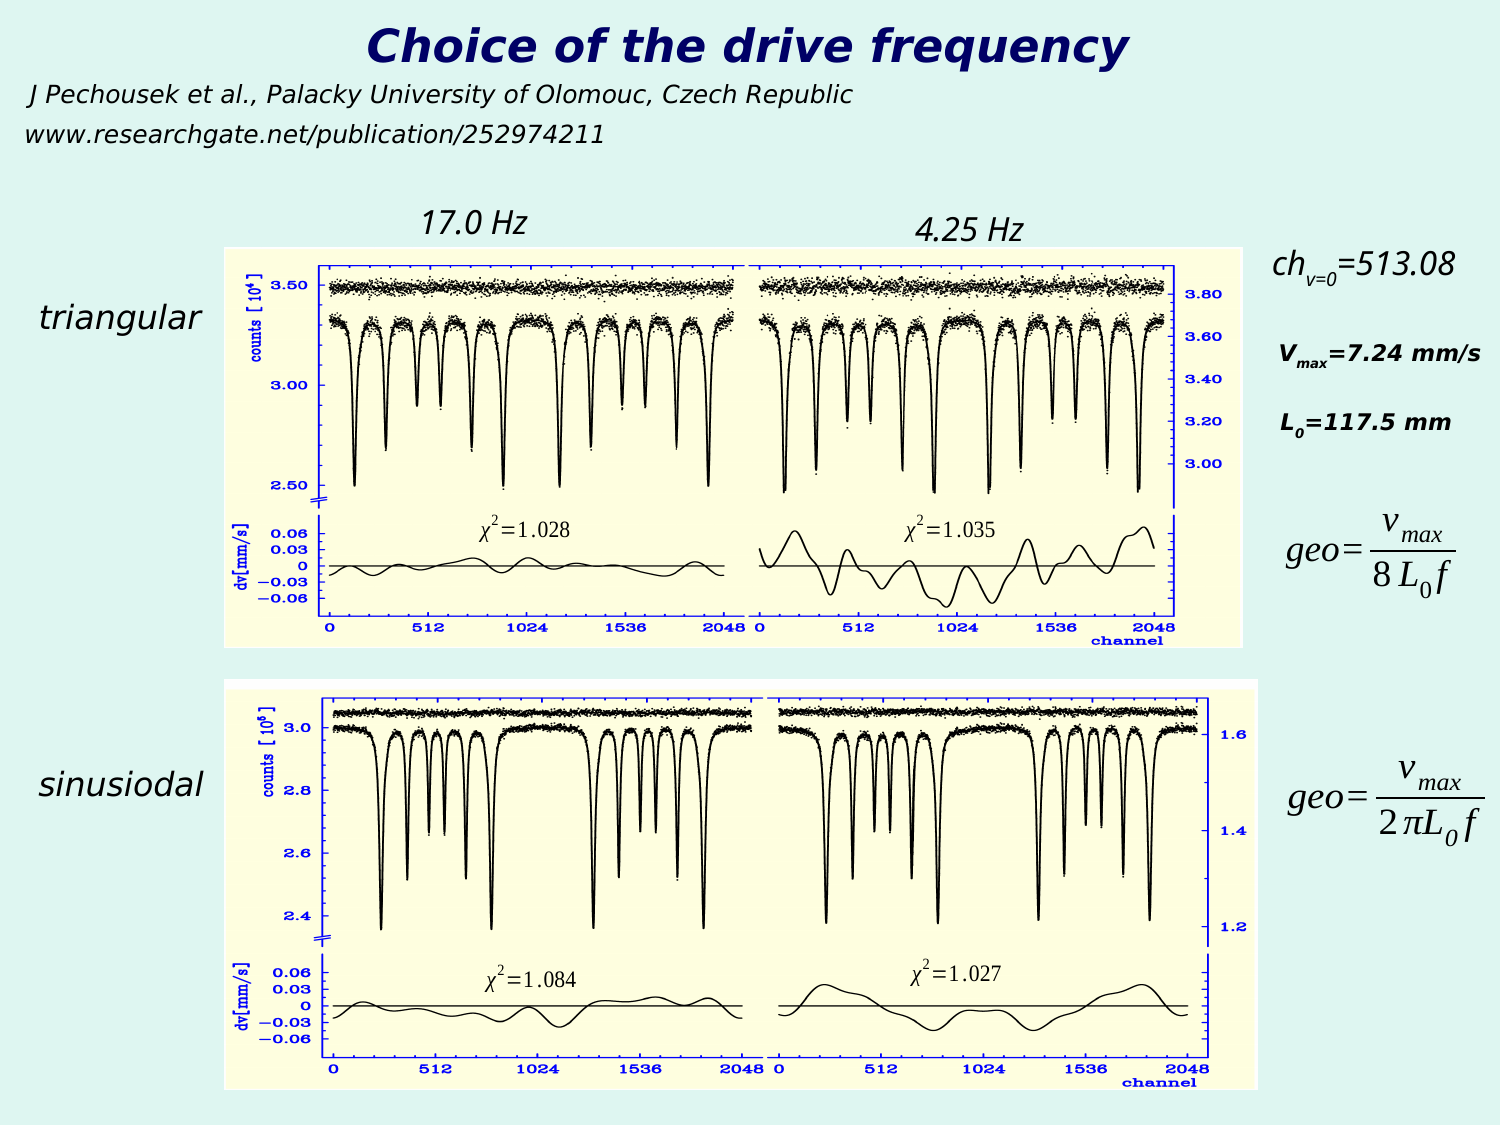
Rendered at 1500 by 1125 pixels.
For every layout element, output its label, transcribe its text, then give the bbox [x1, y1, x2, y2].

text_box triangular [23, 288, 235, 349]
picture [224, 679, 1260, 1093]
chart [1275, 746, 1500, 851]
chart [472, 512, 579, 543]
text_box chv=0=513.08 [1248, 230, 1488, 301]
picture [224, 247, 1245, 649]
text_box Vmax=7.24 mm/s [1263, 330, 1487, 379]
text_box 17.0 Hz [404, 193, 555, 254]
text_box L0=117.5 mm [1265, 400, 1466, 449]
text_box sinusiodal [23, 755, 234, 816]
text_box 4.25 Hz [900, 200, 1052, 273]
chart [1274, 498, 1470, 603]
chart [478, 962, 585, 993]
text_box www.researchgate.net/publication/252974211 [9, 110, 718, 161]
chart [897, 512, 1004, 543]
text_box J Pechousek et al., Palacky University of Olomouc, Czech Republic [15, 70, 910, 156]
chart [903, 956, 1010, 987]
text_box Choice of the drive frequency [290, 9, 1205, 80]
